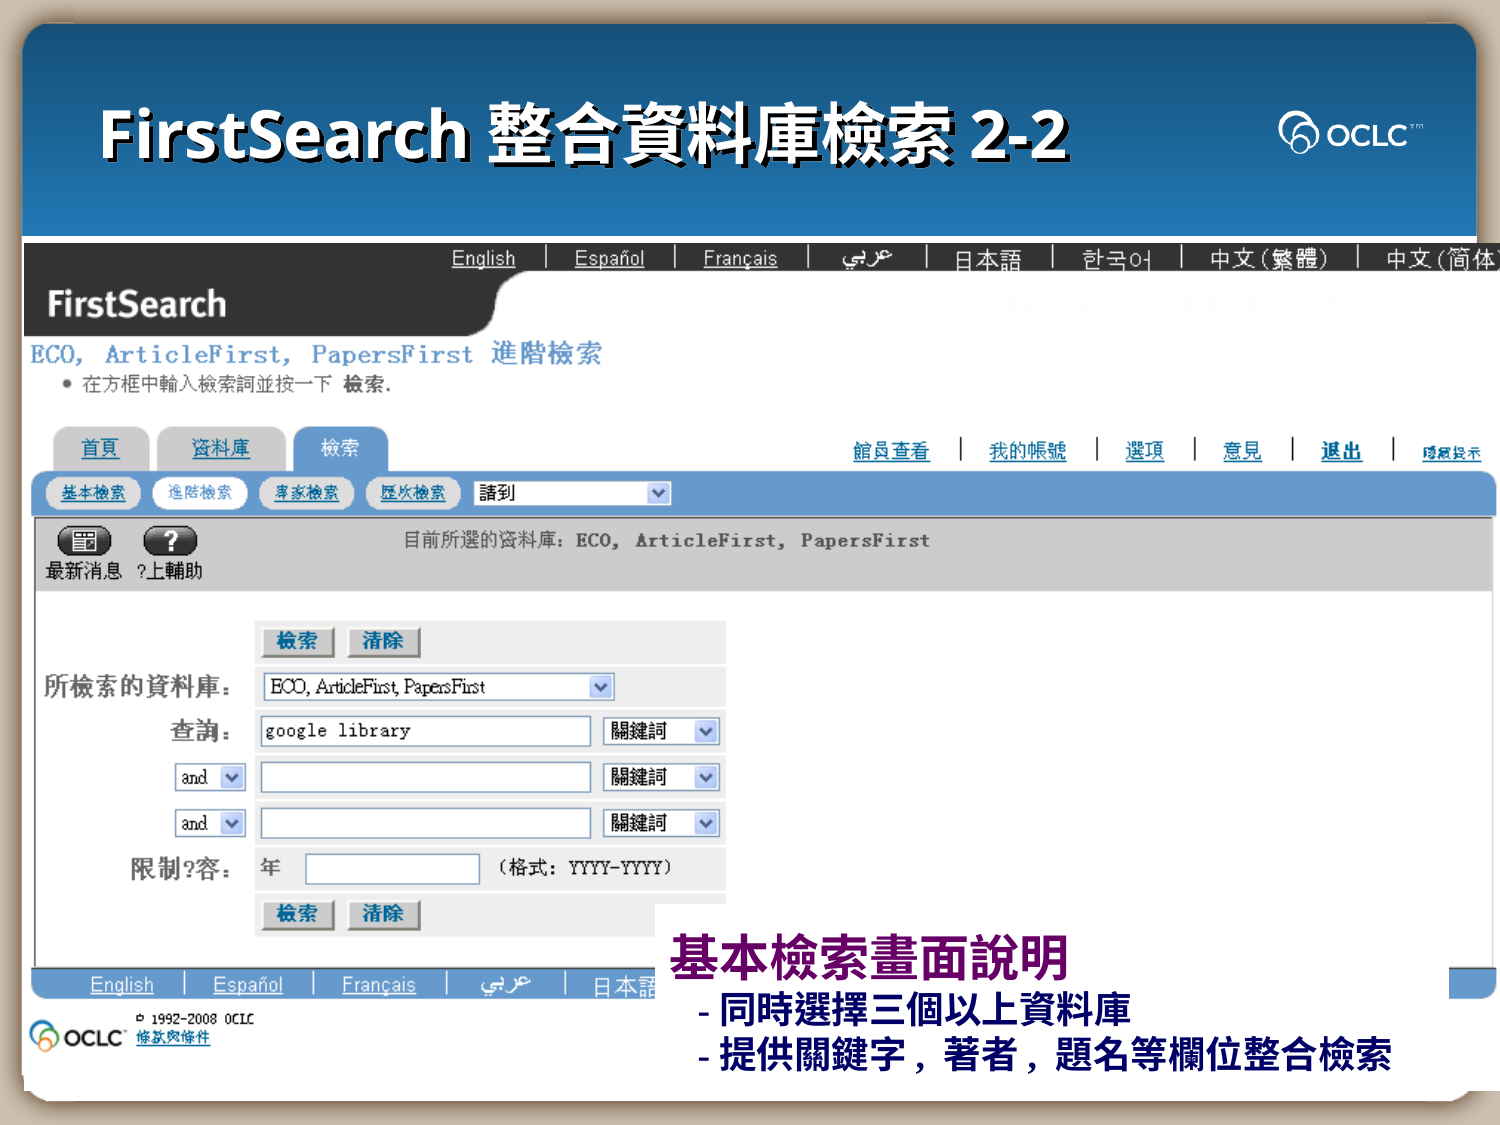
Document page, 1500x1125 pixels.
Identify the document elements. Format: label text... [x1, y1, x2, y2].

text_box 基本檢索畫面說明 -同時選擇三個以上資料庫 -提供關鍵字, 著者, 題名等欄位整合檢索 [655, 904, 1449, 1098]
picture [24, 243, 1500, 1091]
text_box FirstSearch整合資料庫檢索2-2 [83, 81, 1258, 183]
